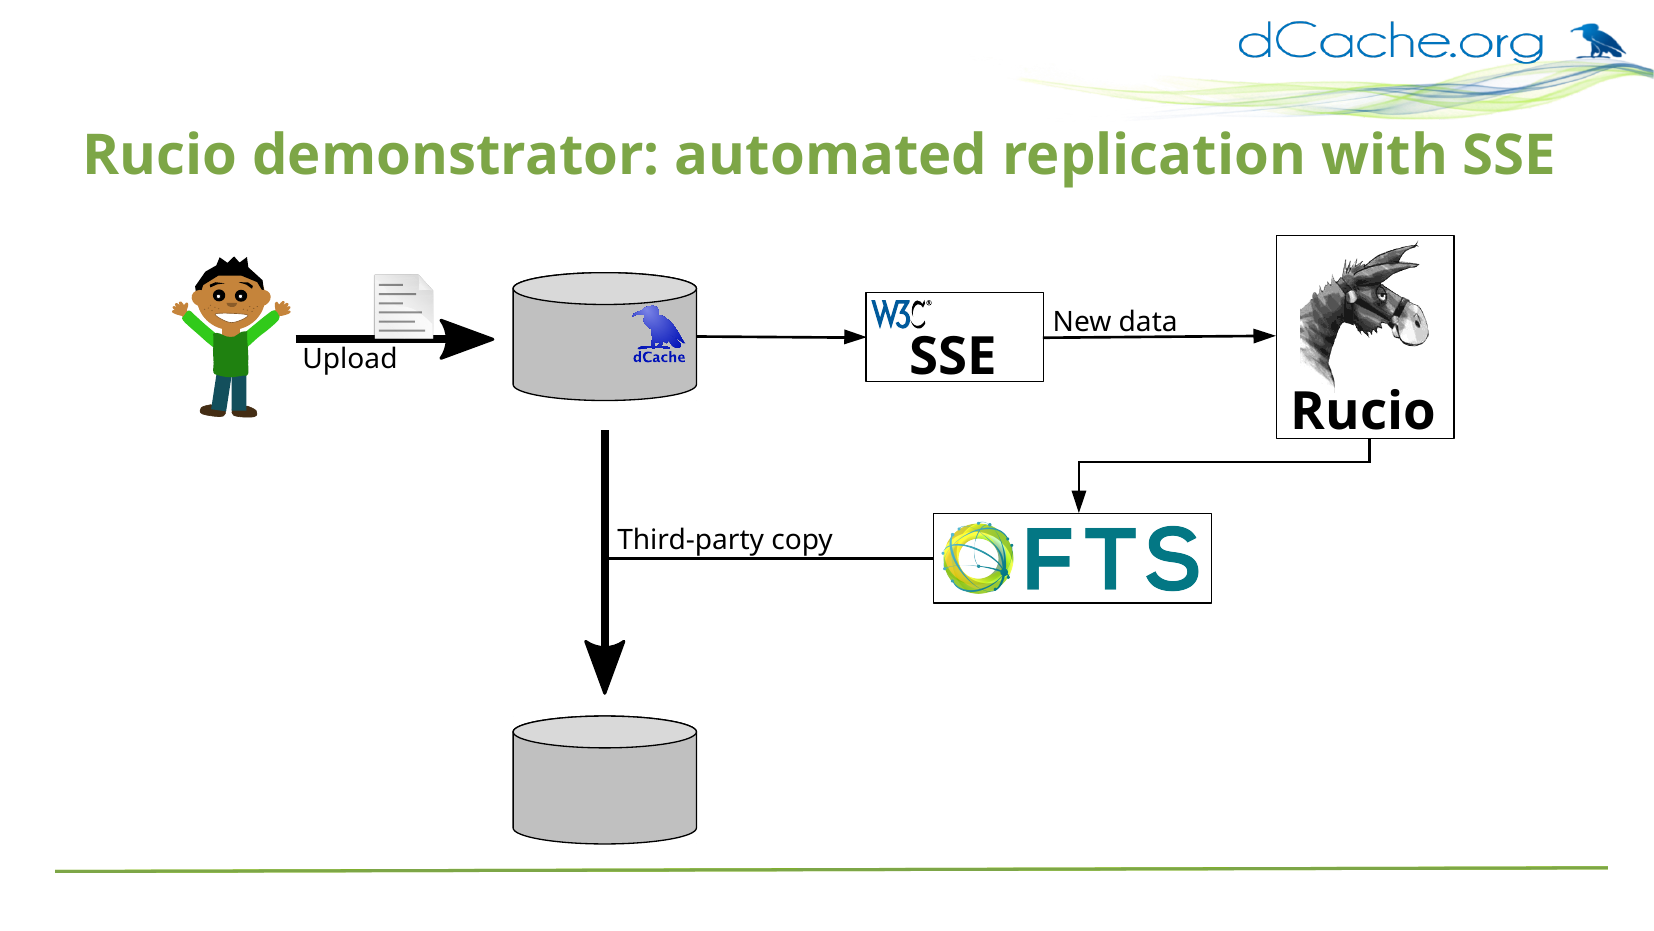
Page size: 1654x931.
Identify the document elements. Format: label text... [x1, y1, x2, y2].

picture [166, 234, 1456, 846]
title Rucio demonstrator: automated replication with SSE [82, 116, 1605, 189]
picture [956, 12, 1654, 127]
